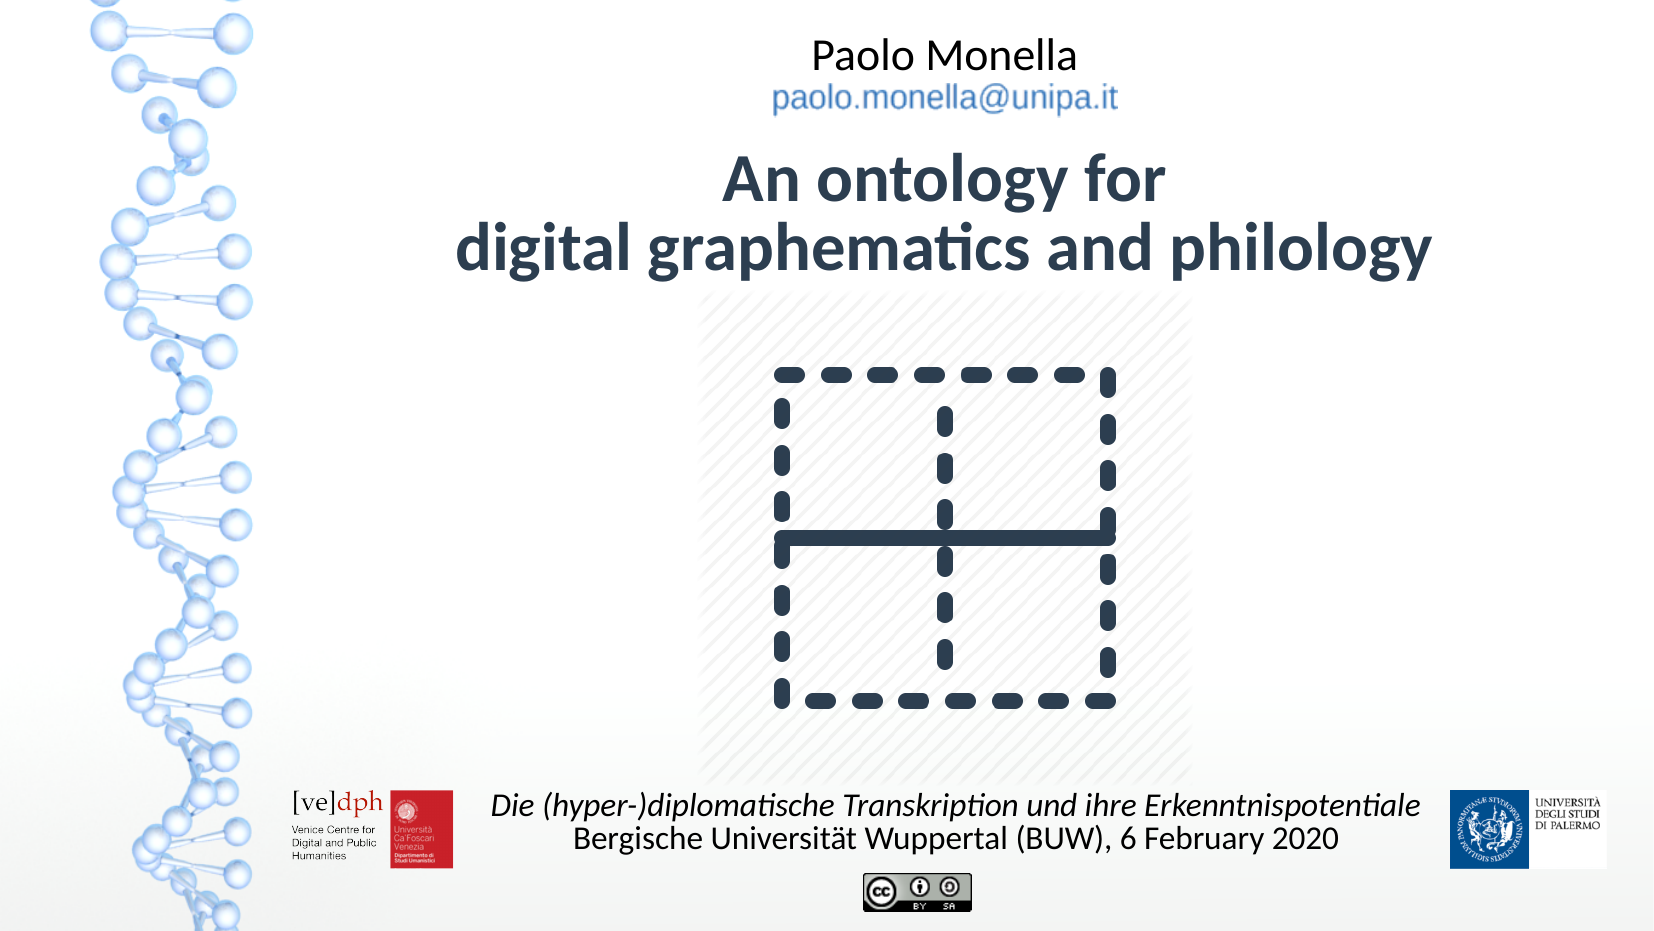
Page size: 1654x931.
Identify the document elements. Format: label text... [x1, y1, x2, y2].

text_box Die (hyper-)diplomatische Transkription und ihre Erkenntnispotentiale Bergische Universität Wuppertal (BUW), 6 February 2020 [283, 779, 1630, 870]
text_box An ontology for digital graphematics and philology [389, 129, 1501, 308]
picture [0, 0, 1654, 931]
subtitle Paolo Monella [803, 35, 1087, 83]
